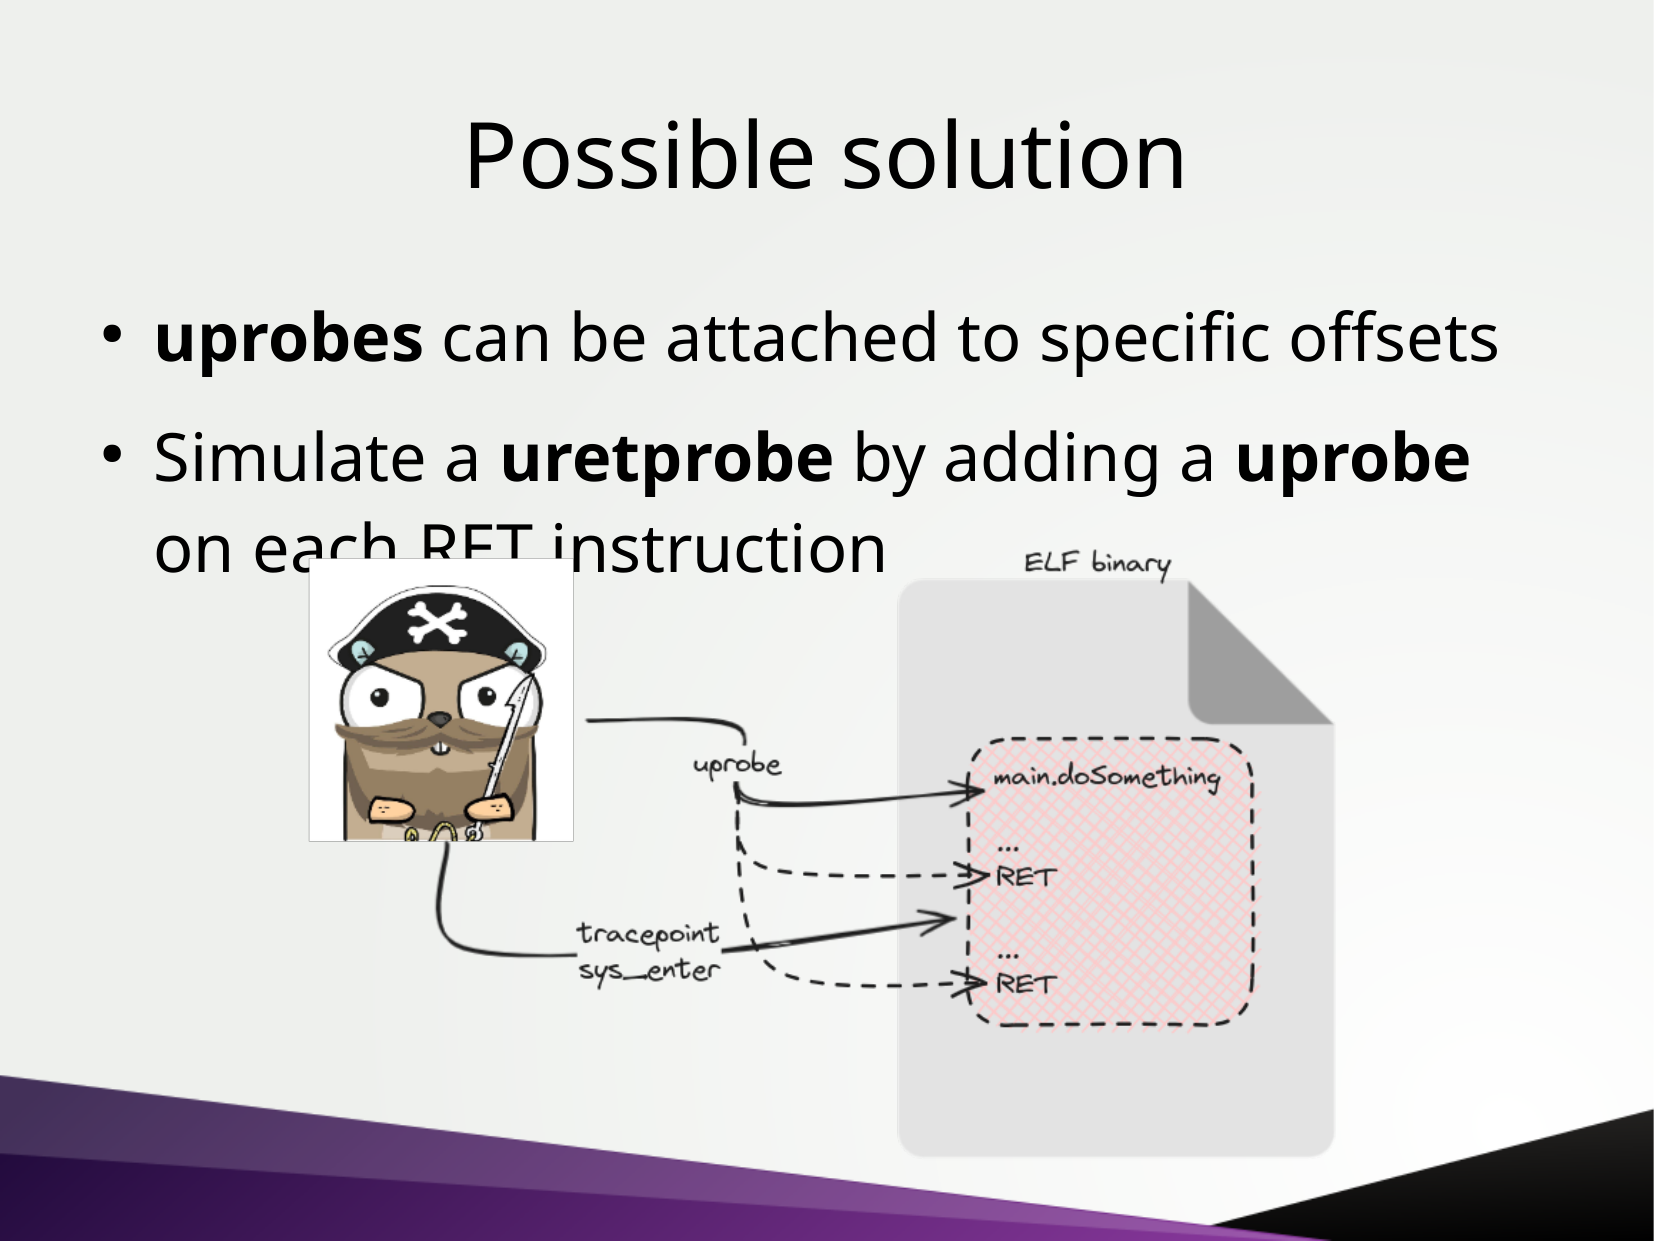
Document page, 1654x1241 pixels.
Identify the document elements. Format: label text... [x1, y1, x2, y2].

list uprobes can be attached to specific offsets Simulate a uretprobe by adding a uprobe on each RET instruction [82, 290, 1571, 1010]
title Possible solution [82, 49, 1571, 257]
picture [0, 0, 1654, 1241]
